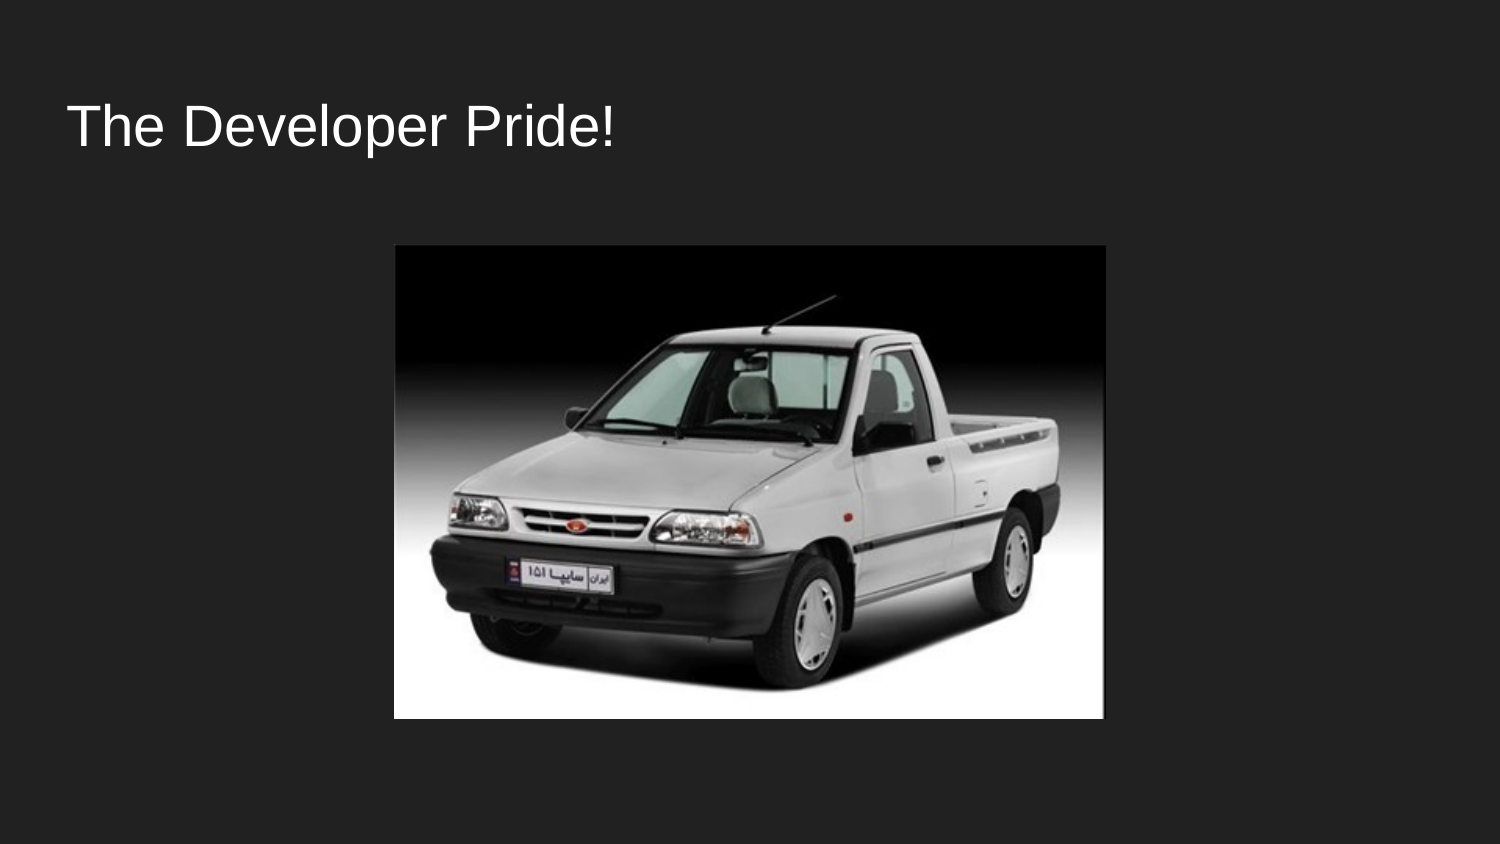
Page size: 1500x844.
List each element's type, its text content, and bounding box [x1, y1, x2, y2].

title The Developer Pride! [51, 72, 1449, 167]
picture [394, 244, 1106, 719]
